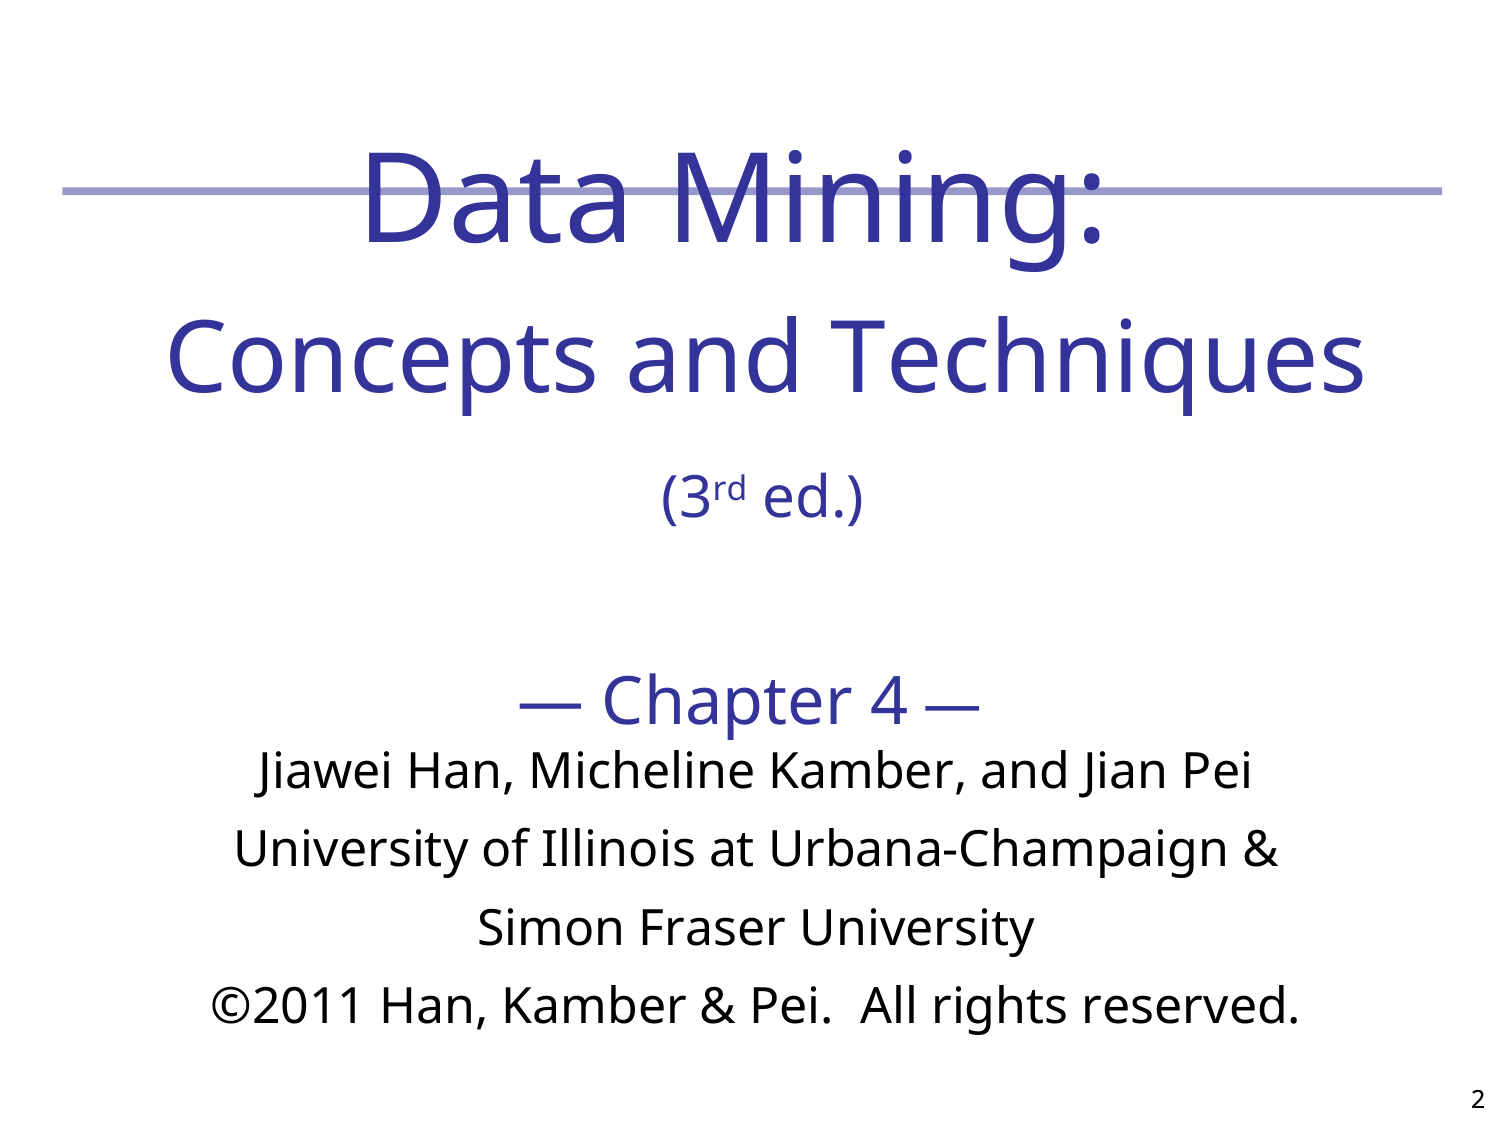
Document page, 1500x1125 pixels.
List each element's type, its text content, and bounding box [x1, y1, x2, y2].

text_box <number> [1187, 1050, 1500, 1125]
list Jiawei Han, Micheline Kamber, and Jian Pei University of Illinois at Urbana-Champaign & Simon Fraser University ©2011 Han, Kamber & Pei. All rights reserved. [50, 724, 1463, 1042]
title Data Mining: Concepts and Techniques (3rd ed.) — Chapter 4 — [87, 0, 1413, 724]
